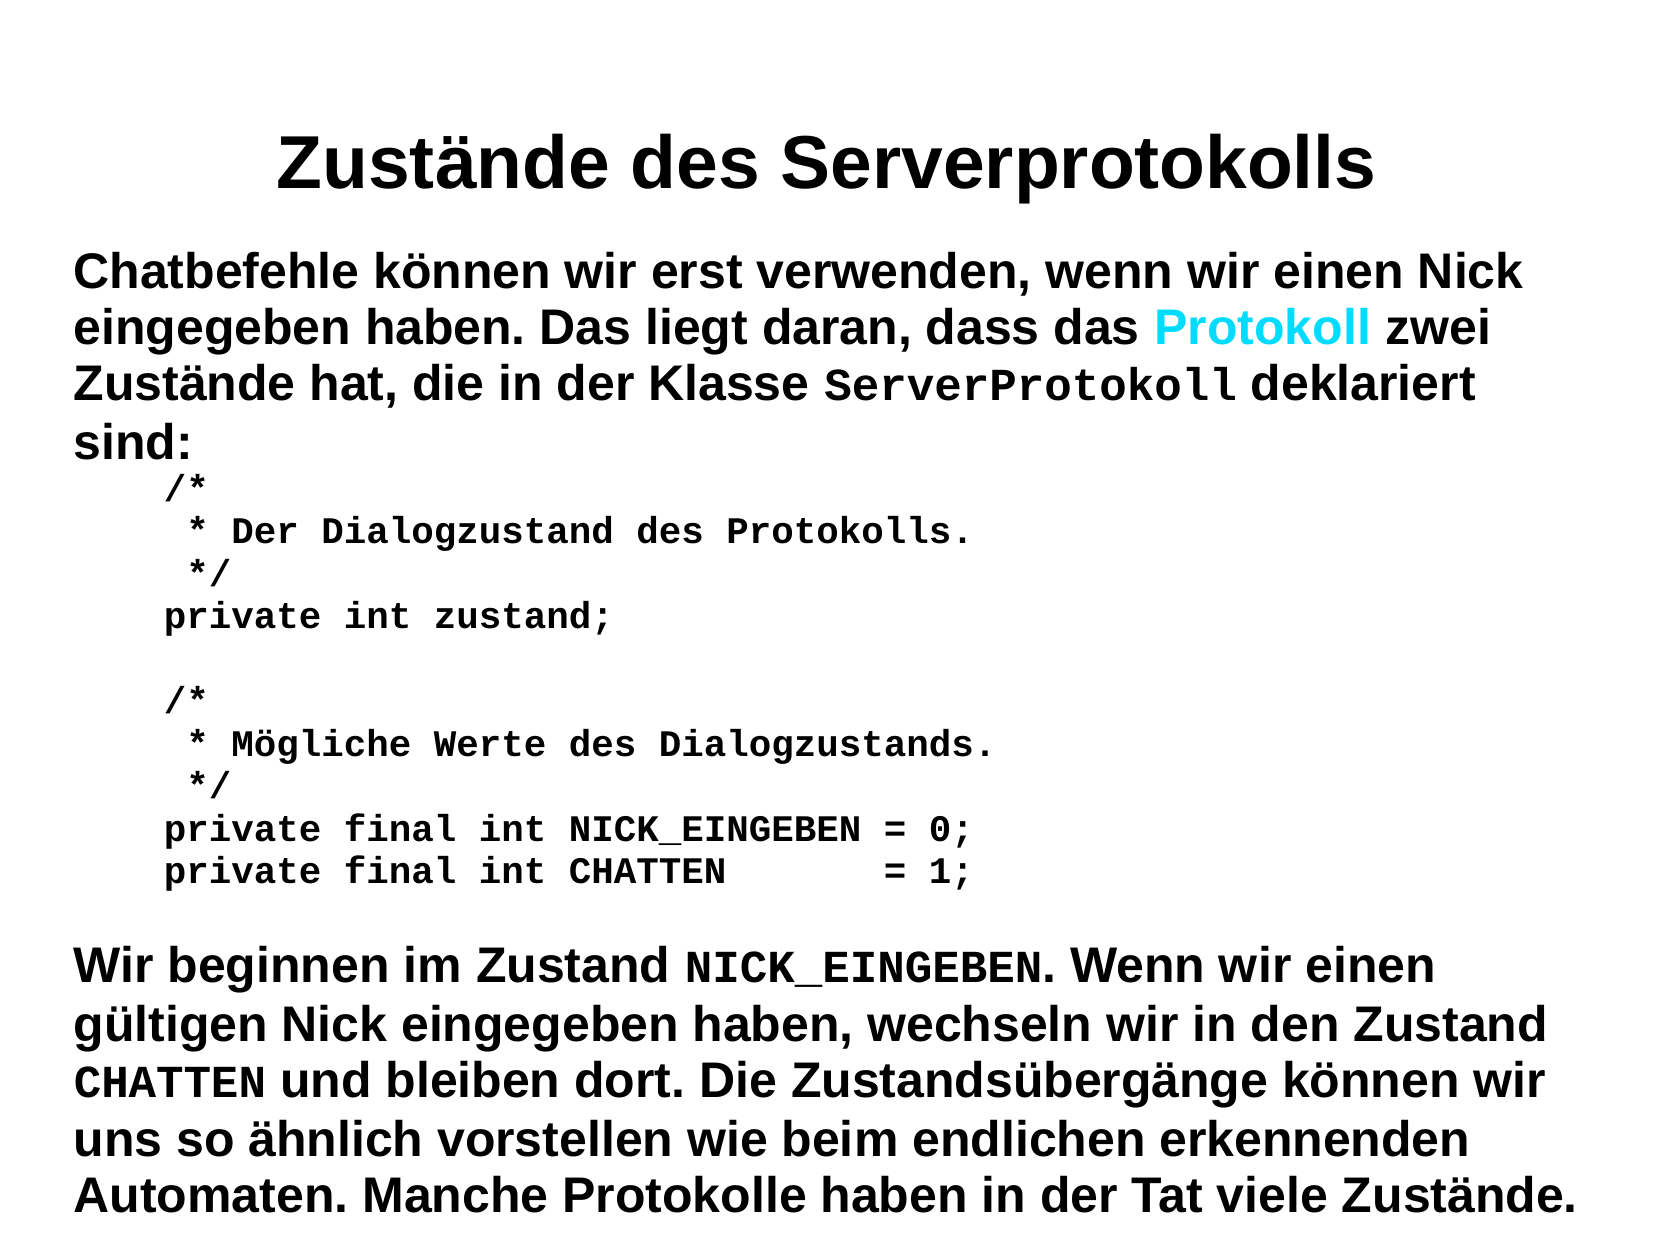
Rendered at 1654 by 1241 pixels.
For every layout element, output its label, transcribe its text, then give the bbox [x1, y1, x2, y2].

title Zustände des Serverprotokolls [88, 78, 1565, 236]
text_box Chatbefehle können wir erst verwenden, wenn wir einen Nick eingegeben haben. Das liegt daran, dass das Protokoll zwei Zustände hat, die in der Klasse ServerProtokoll deklariert sind: /* * Der Dialogzustand des Protokolls. */ private int zustand; /* * Mögliche Werte des Dialogzustands. */ private final int NICK_EINGEBEN = 0; private final int CHATTEN = 1; Wir beginnen im Zustand NICK_EINGEBEN. Wenn wir einen gültigen Nick eingegeben haben, wechseln wir in den Zustand CHATTEN und bleiben dort. Die Zustandsübergänge können wir uns so ähnlich vorstellen wie beim endlichen erkennenden Automaten. Manche Protokolle haben in der Tat viele Zustände. [59, 236, 1595, 1241]
